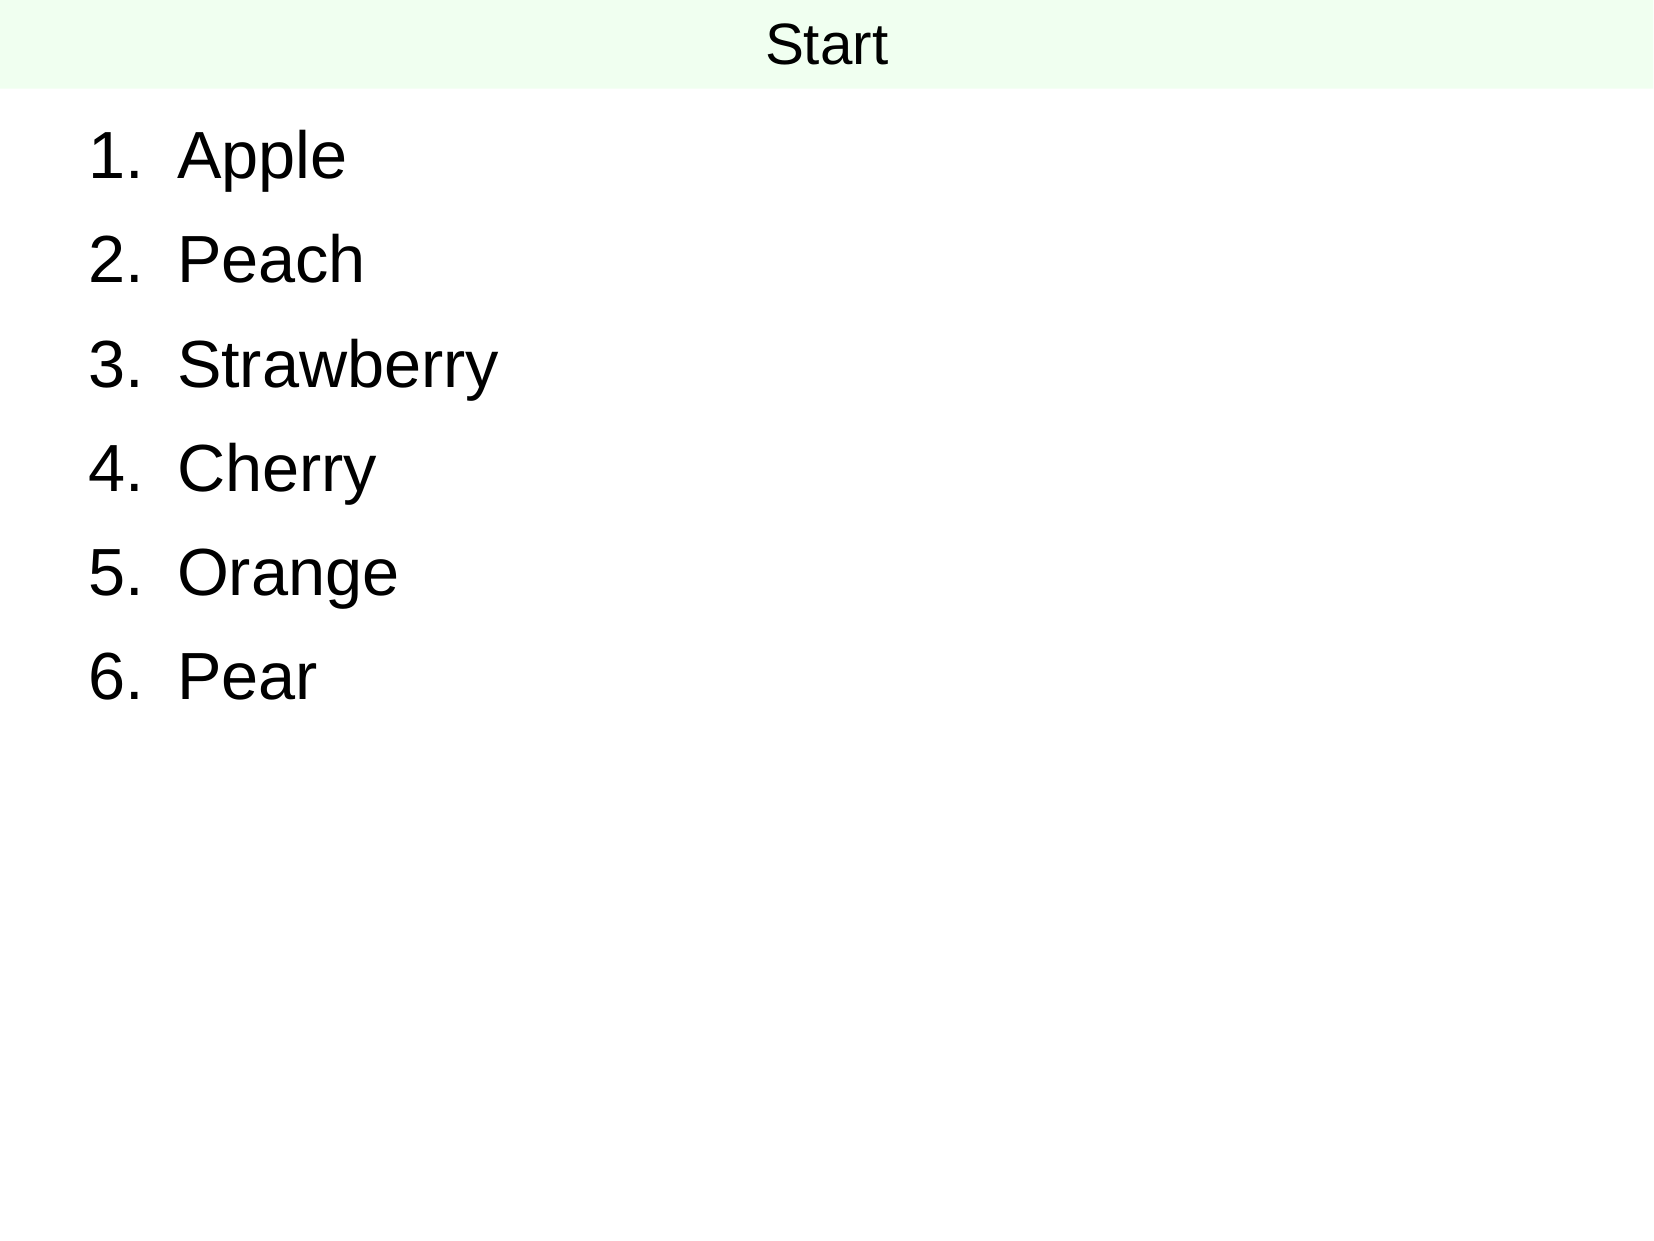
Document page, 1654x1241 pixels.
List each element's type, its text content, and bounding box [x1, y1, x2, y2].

list Apple Peach Strawberry Cherry Orange Pear [88, 118, 1565, 1063]
title Start [0, 0, 1654, 89]
